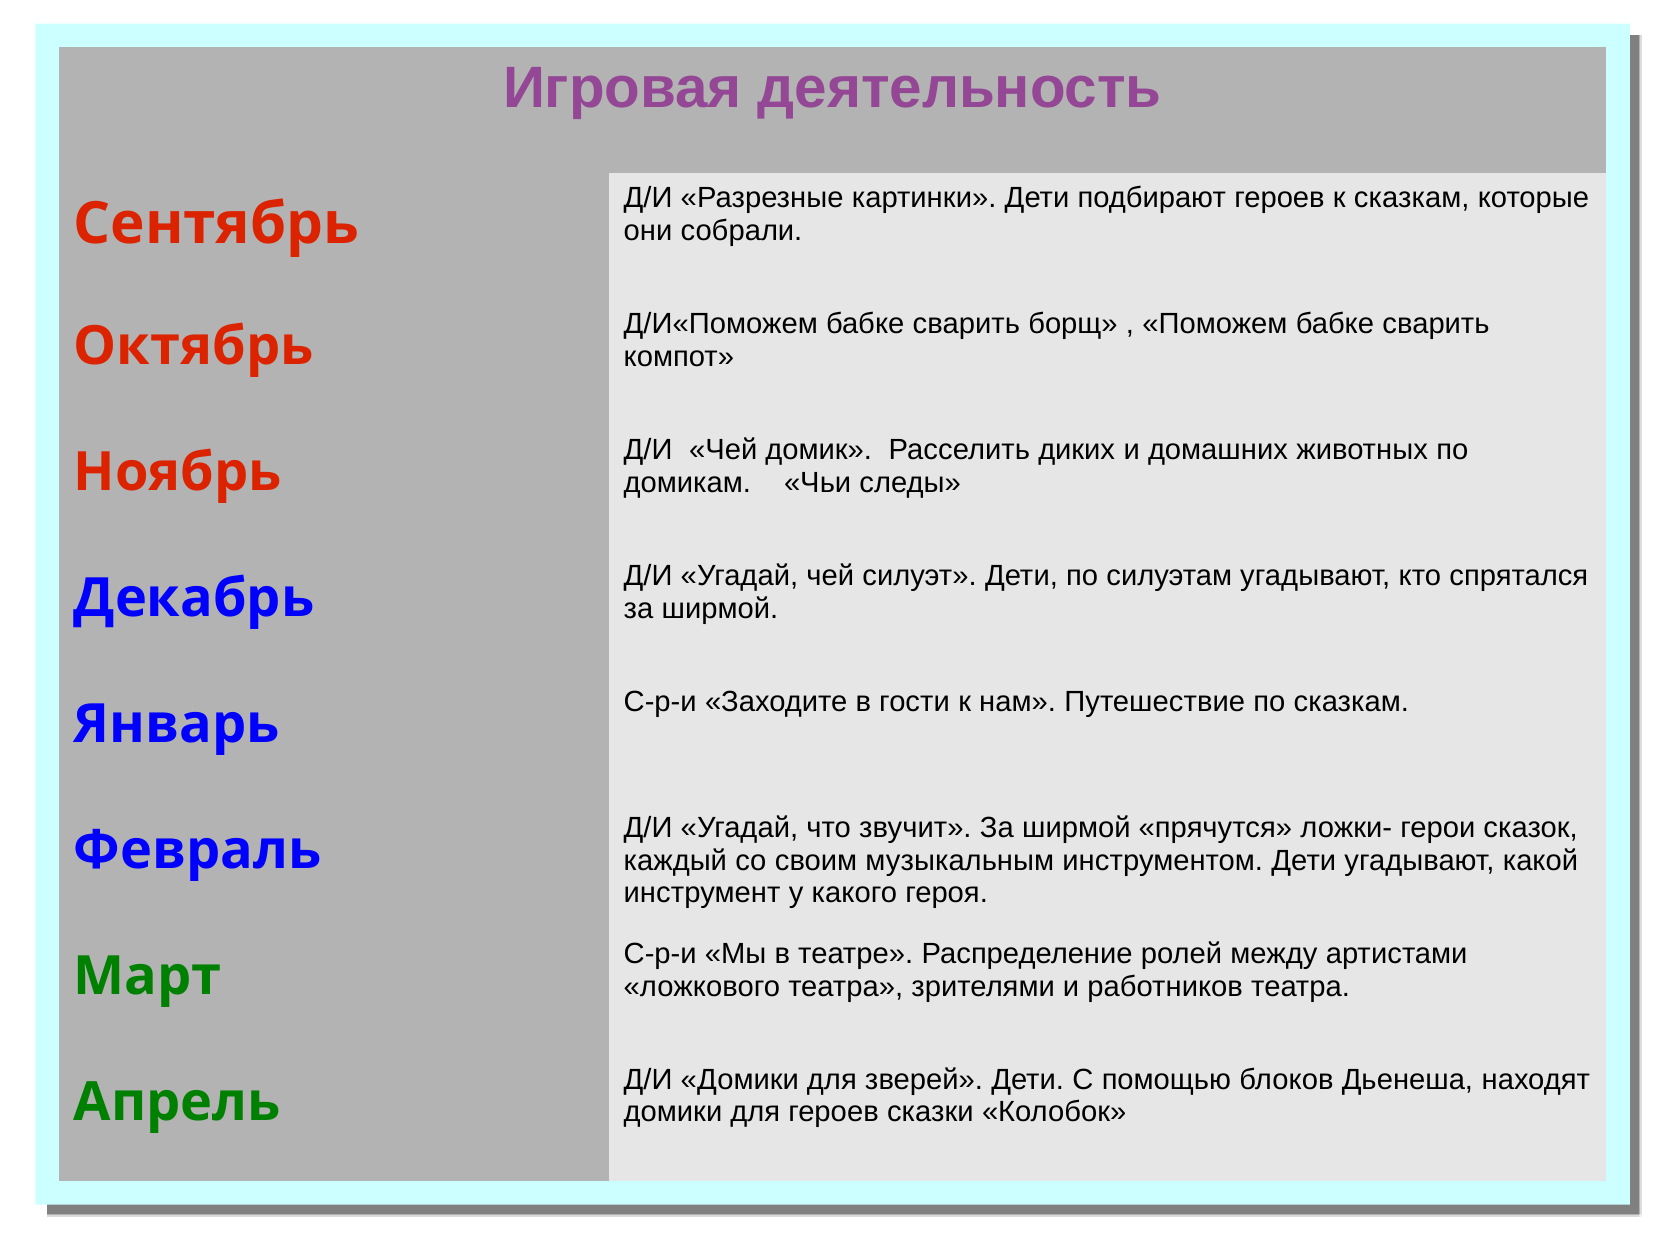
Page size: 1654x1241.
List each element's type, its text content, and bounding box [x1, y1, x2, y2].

table_cell Март [59, 929, 609, 1055]
table_cell Апрель [59, 1055, 609, 1181]
table_cell Ноябрь [59, 425, 609, 551]
table_header Игровая деятельность [59, 47, 1606, 173]
table_cell Декабрь [59, 551, 609, 677]
table_cell Д/И «Чей домик». Расселить диких и домашних животных по домикам. «Чьи следы» [609, 425, 1606, 551]
table_cell Д/И «Разрезные картинки». Дети подбирают героев к сказкам, которые они собрали. [609, 173, 1606, 299]
table_cell Д/И «Домики для зверей». Дети. С помощью блоков Дьенеша, находят домики для героев сказки «Колобок» [609, 1055, 1606, 1181]
table_cell С-р-и «Мы в театре». Распределение ролей между артистами «ложкового театра», зрителями и работников театра. [609, 929, 1606, 1055]
table_cell Февраль [59, 803, 609, 929]
table_cell Д/И «Угадай, чей силуэт». Дети, по силуэтам угадывают, кто спрятался за ширмой. [609, 551, 1606, 677]
table_cell Октябрь [59, 299, 609, 425]
table_cell Сентябрь [59, 173, 609, 299]
text_box [35, 23, 1630, 1205]
table_cell Январь [59, 677, 609, 803]
table_cell Д/И«Поможем бабке сварить борщ» , «Поможем бабке сварить компот» [609, 299, 1606, 425]
table_cell Д/И «Угадай, что звучит». За ширмой «прячутся» ложки- герои сказок, каждый со своим музыкальным инструментом. Дети угадывают, какой инструмент у какого героя. [609, 803, 1606, 929]
table_cell С-р-и «Заходите в гости к нам». Путешествие по сказкам. [609, 677, 1606, 803]
